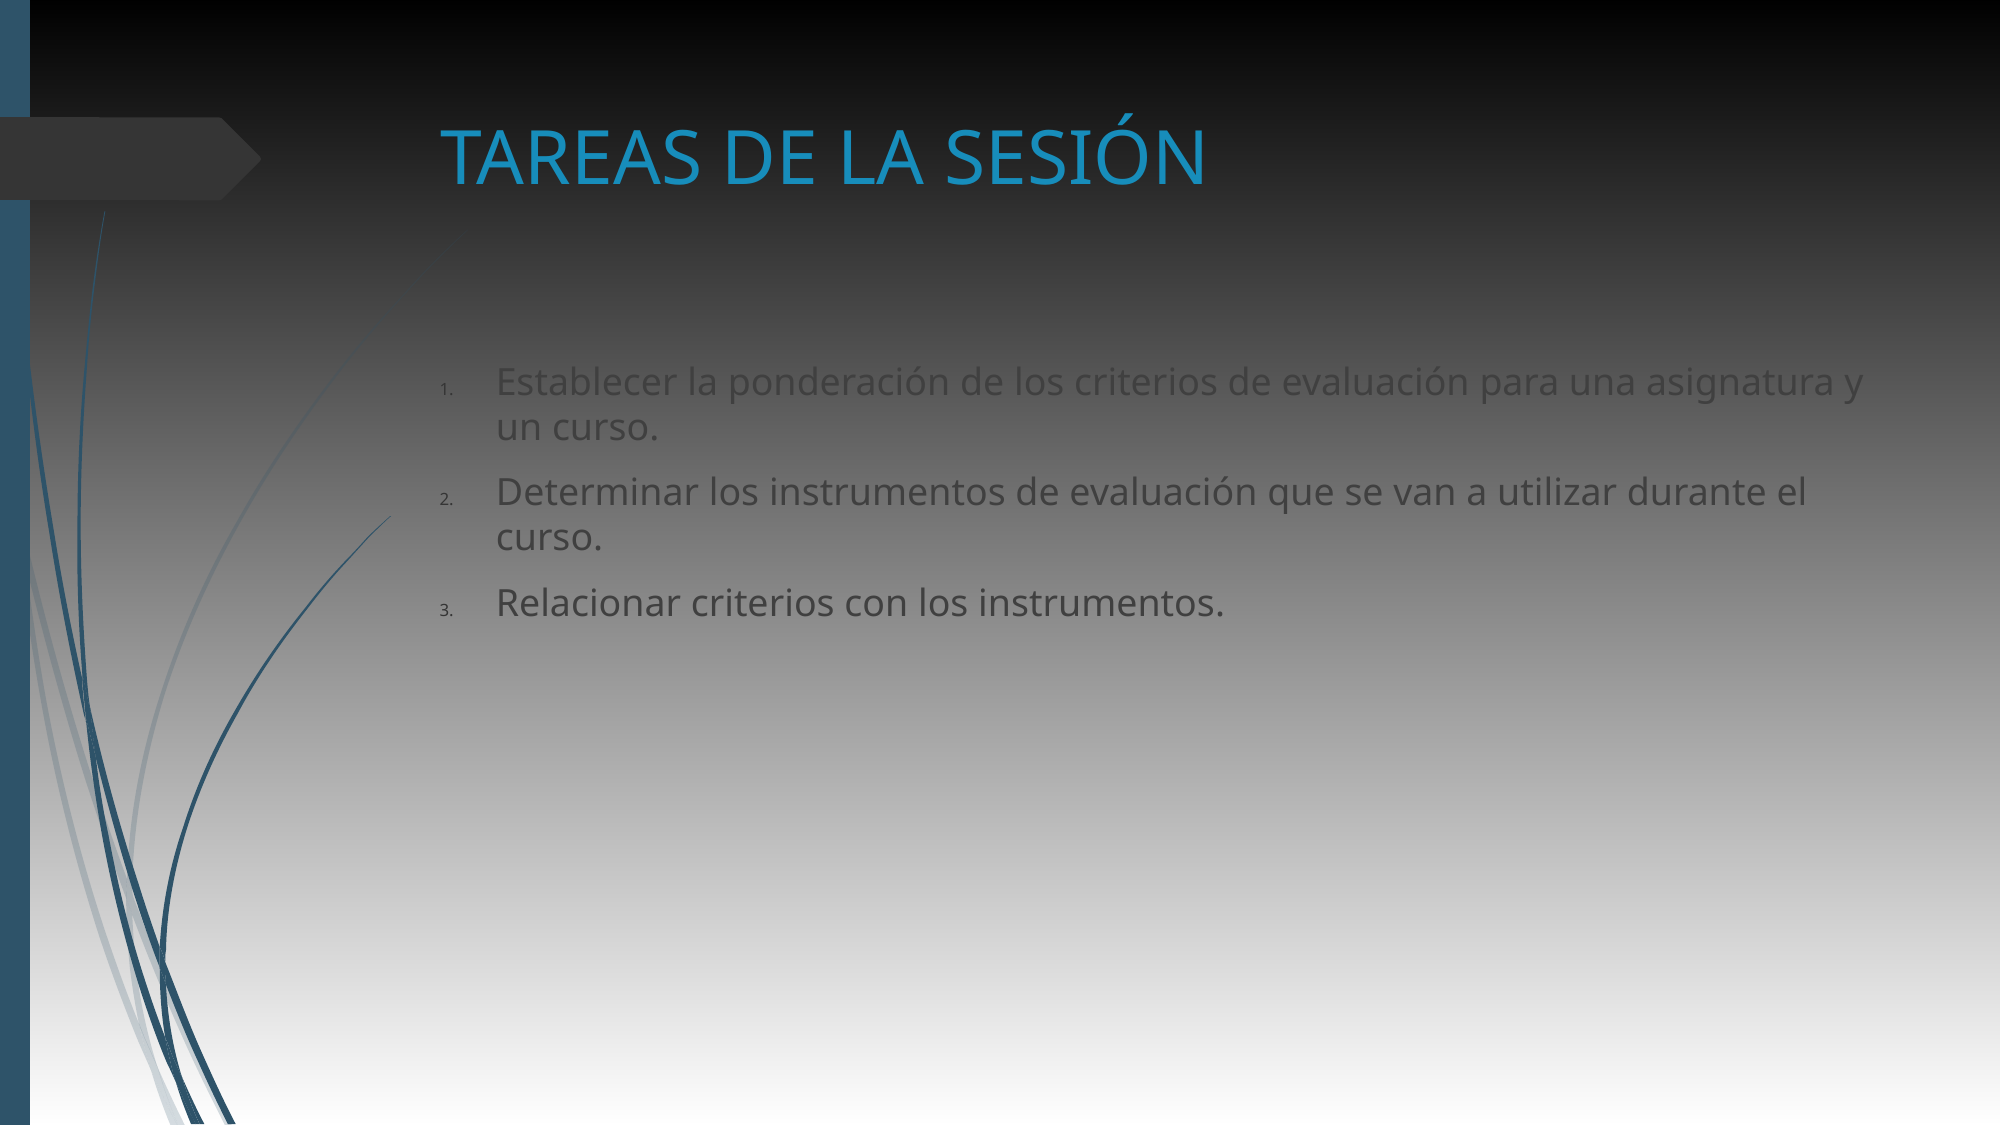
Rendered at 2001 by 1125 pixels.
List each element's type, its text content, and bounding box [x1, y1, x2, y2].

title TAREAS DE LA SESIÓN [425, 102, 1888, 313]
list Establecer la ponderación de los criterios de evaluación para una asignatura y un curso. Determinar los instrumentos de evaluación que se van a utilizar durante el curso. Relacionar criterios con los instrumentos. [424, 350, 1888, 970]
